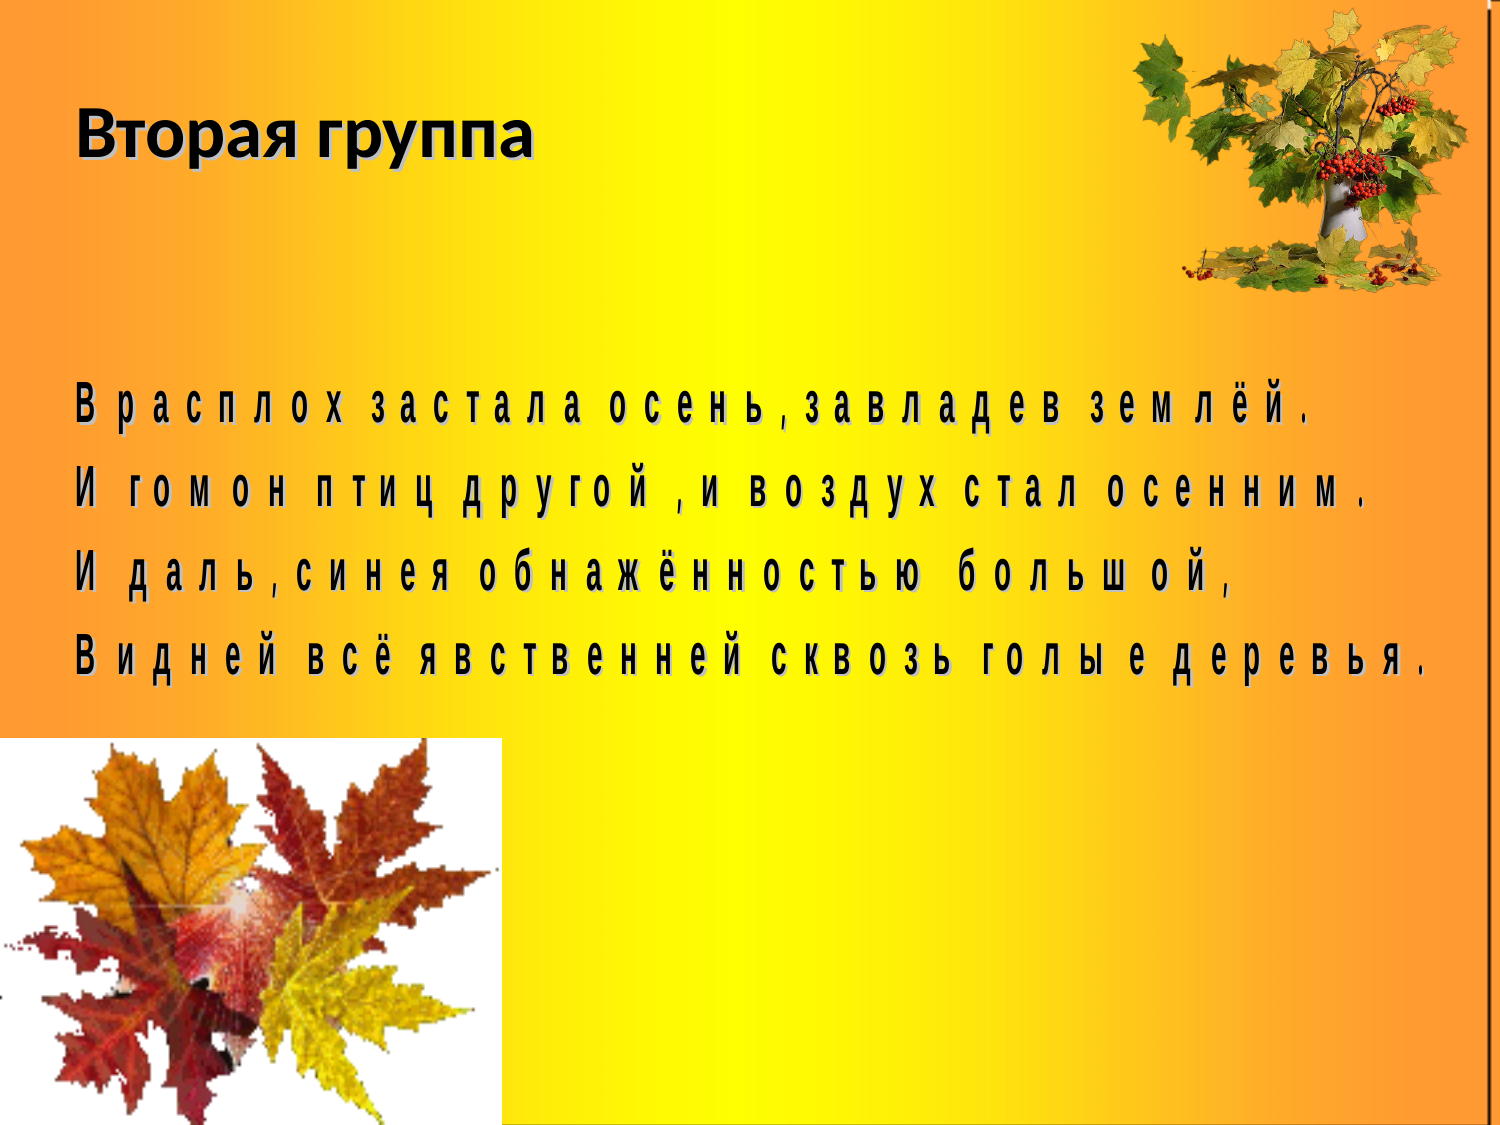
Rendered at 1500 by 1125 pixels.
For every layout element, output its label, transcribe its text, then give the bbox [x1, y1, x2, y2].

picture [0, 0, 1500, 1125]
title Вторая группа [80, 44, 1425, 233]
